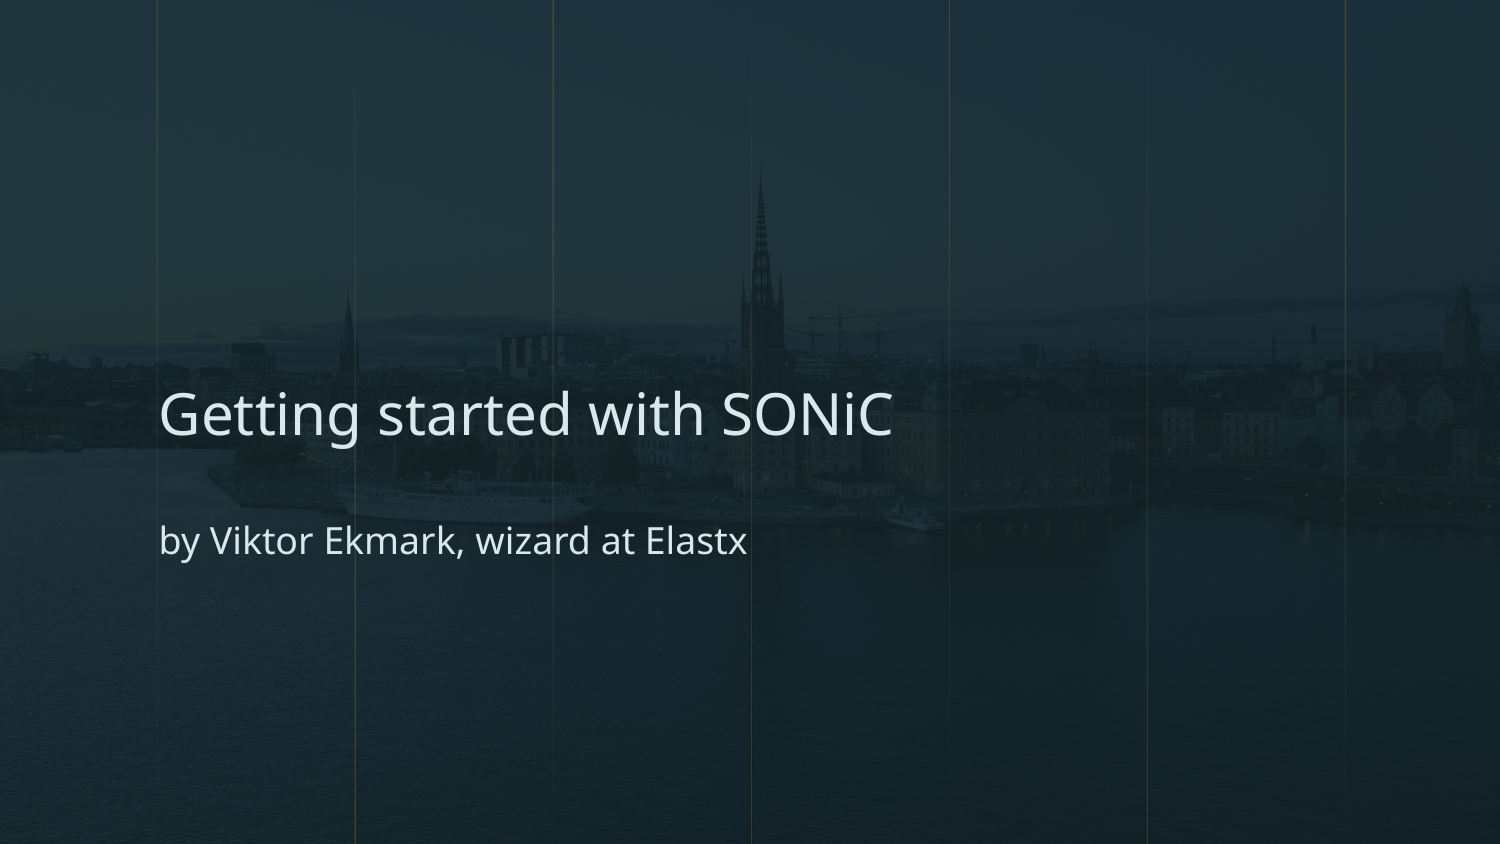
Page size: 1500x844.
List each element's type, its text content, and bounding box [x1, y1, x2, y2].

picture [0, 0, 1500, 844]
text_box Getting started with SONiC by Viktor Ekmark, wizard at Elastx [143, 361, 1211, 591]
